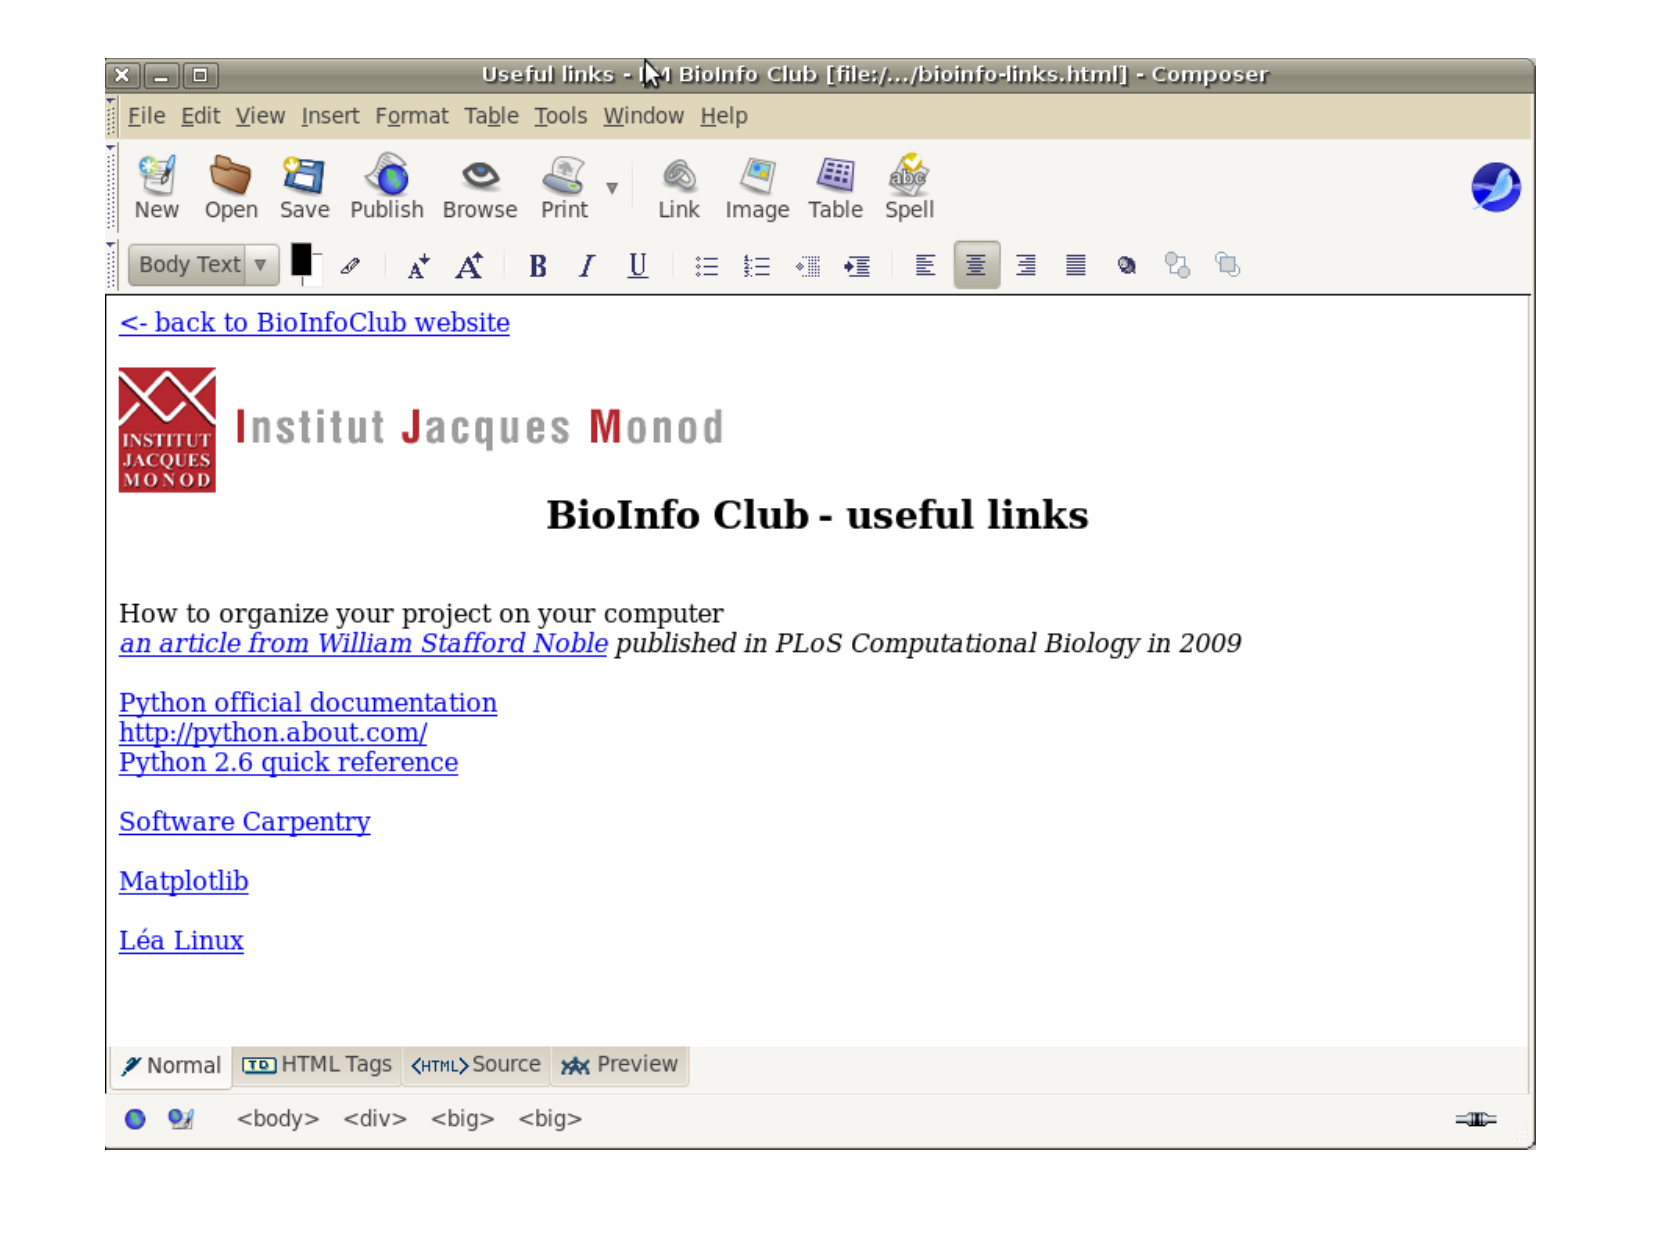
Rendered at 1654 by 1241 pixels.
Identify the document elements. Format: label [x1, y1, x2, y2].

picture [105, 58, 1536, 1150]
